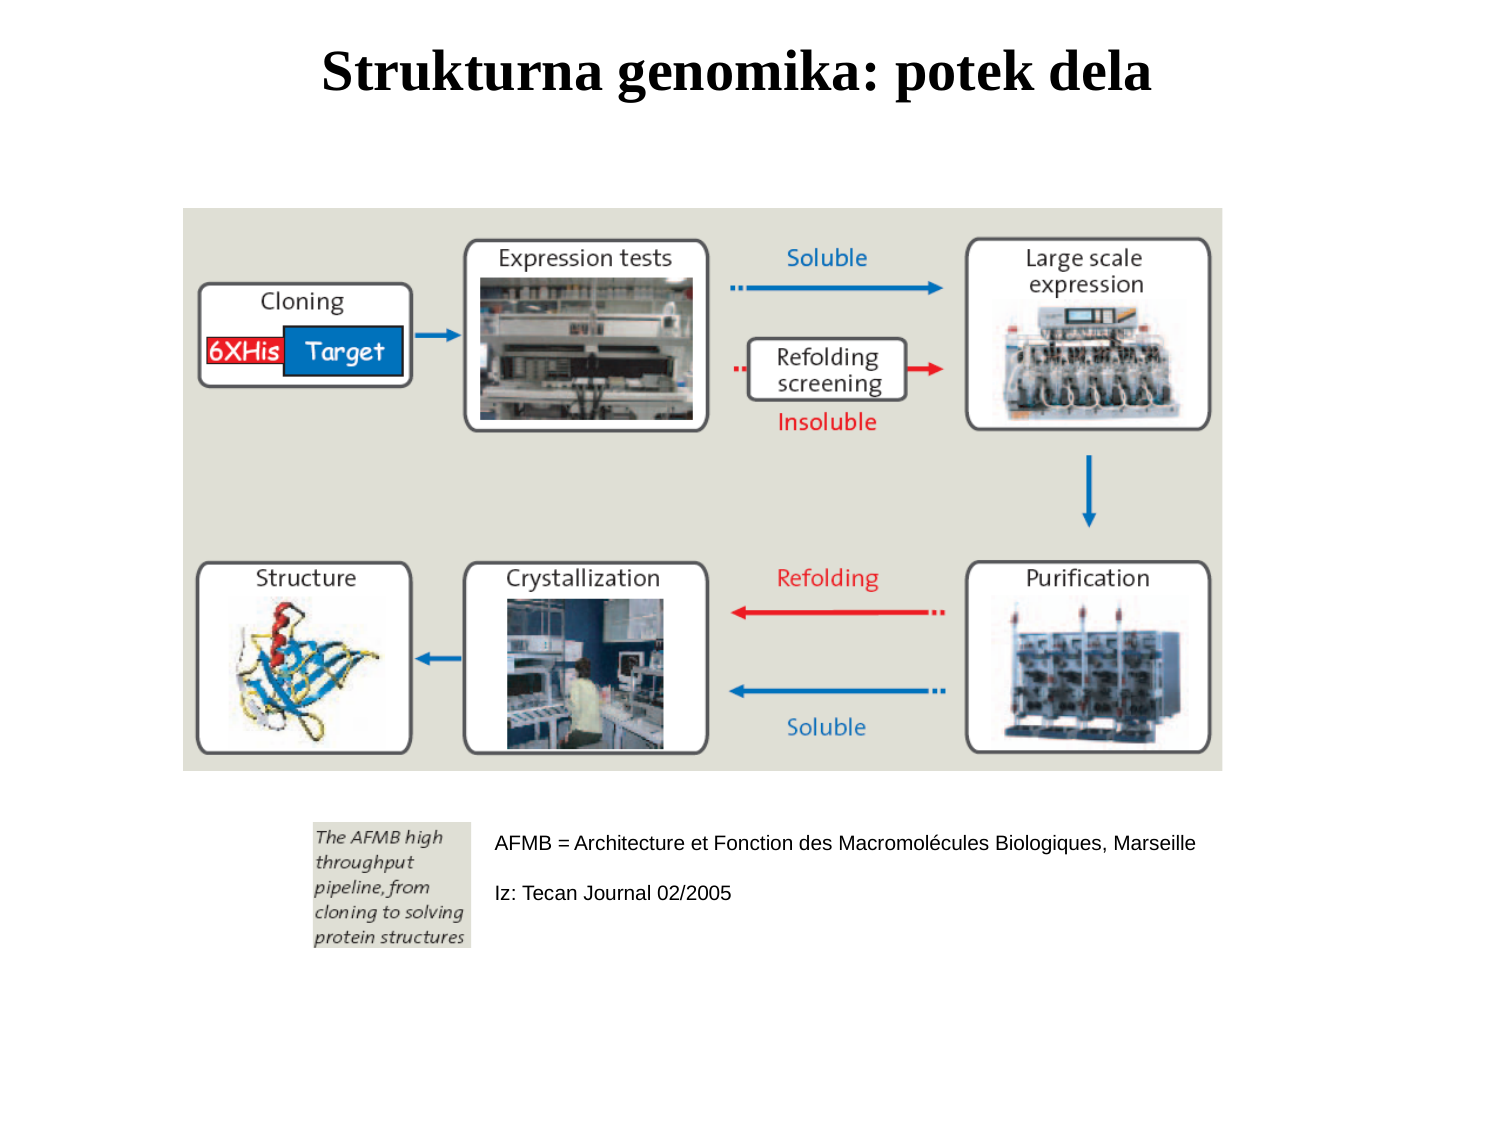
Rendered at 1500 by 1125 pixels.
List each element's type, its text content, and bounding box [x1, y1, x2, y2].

text_box AFMB = Architecture et Fonction des Macromolécules Biologiques, Marseille Iz: Tecan Journal 02/2005 [479, 822, 1212, 913]
picture [183, 208, 1223, 771]
title Strukturna genomika: potek dela [99, 34, 1375, 100]
picture [312, 822, 472, 948]
